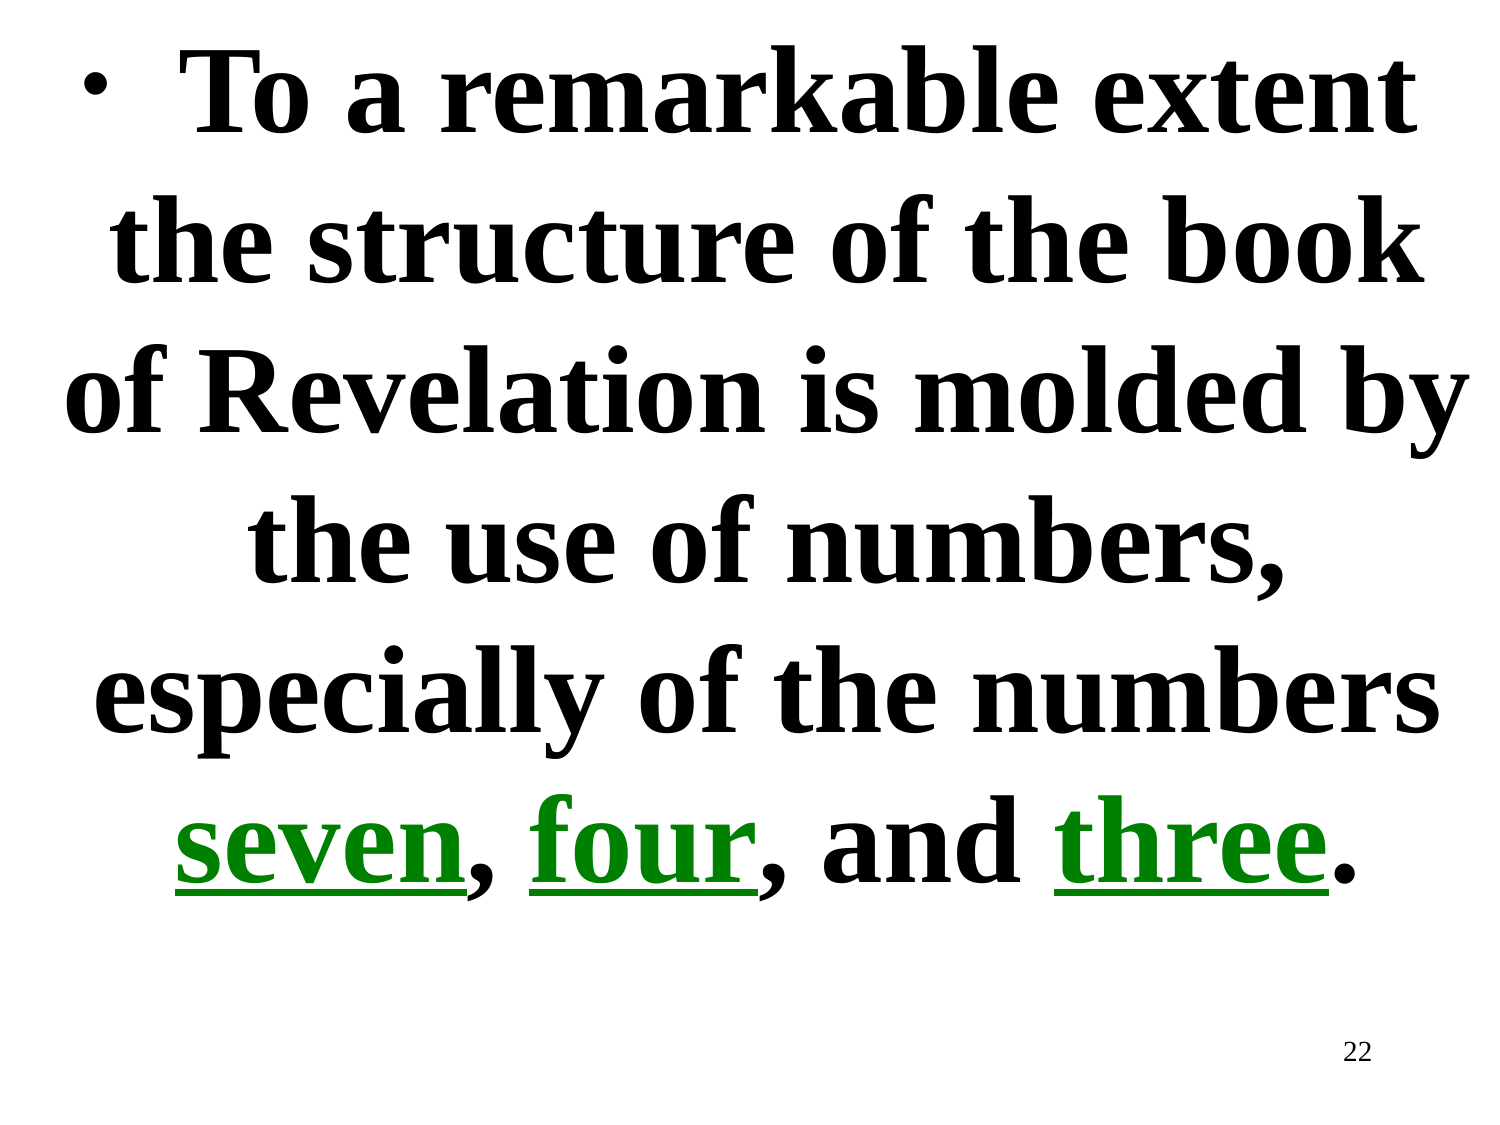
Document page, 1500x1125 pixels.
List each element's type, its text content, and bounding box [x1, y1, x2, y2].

text_box <number> [1074, 1025, 1388, 1100]
text_box To a remarkable extent the structure of the book of Revelation is molded by the use of numbers, especially of the numbers seven, four, and three. [0, 0, 1500, 915]
